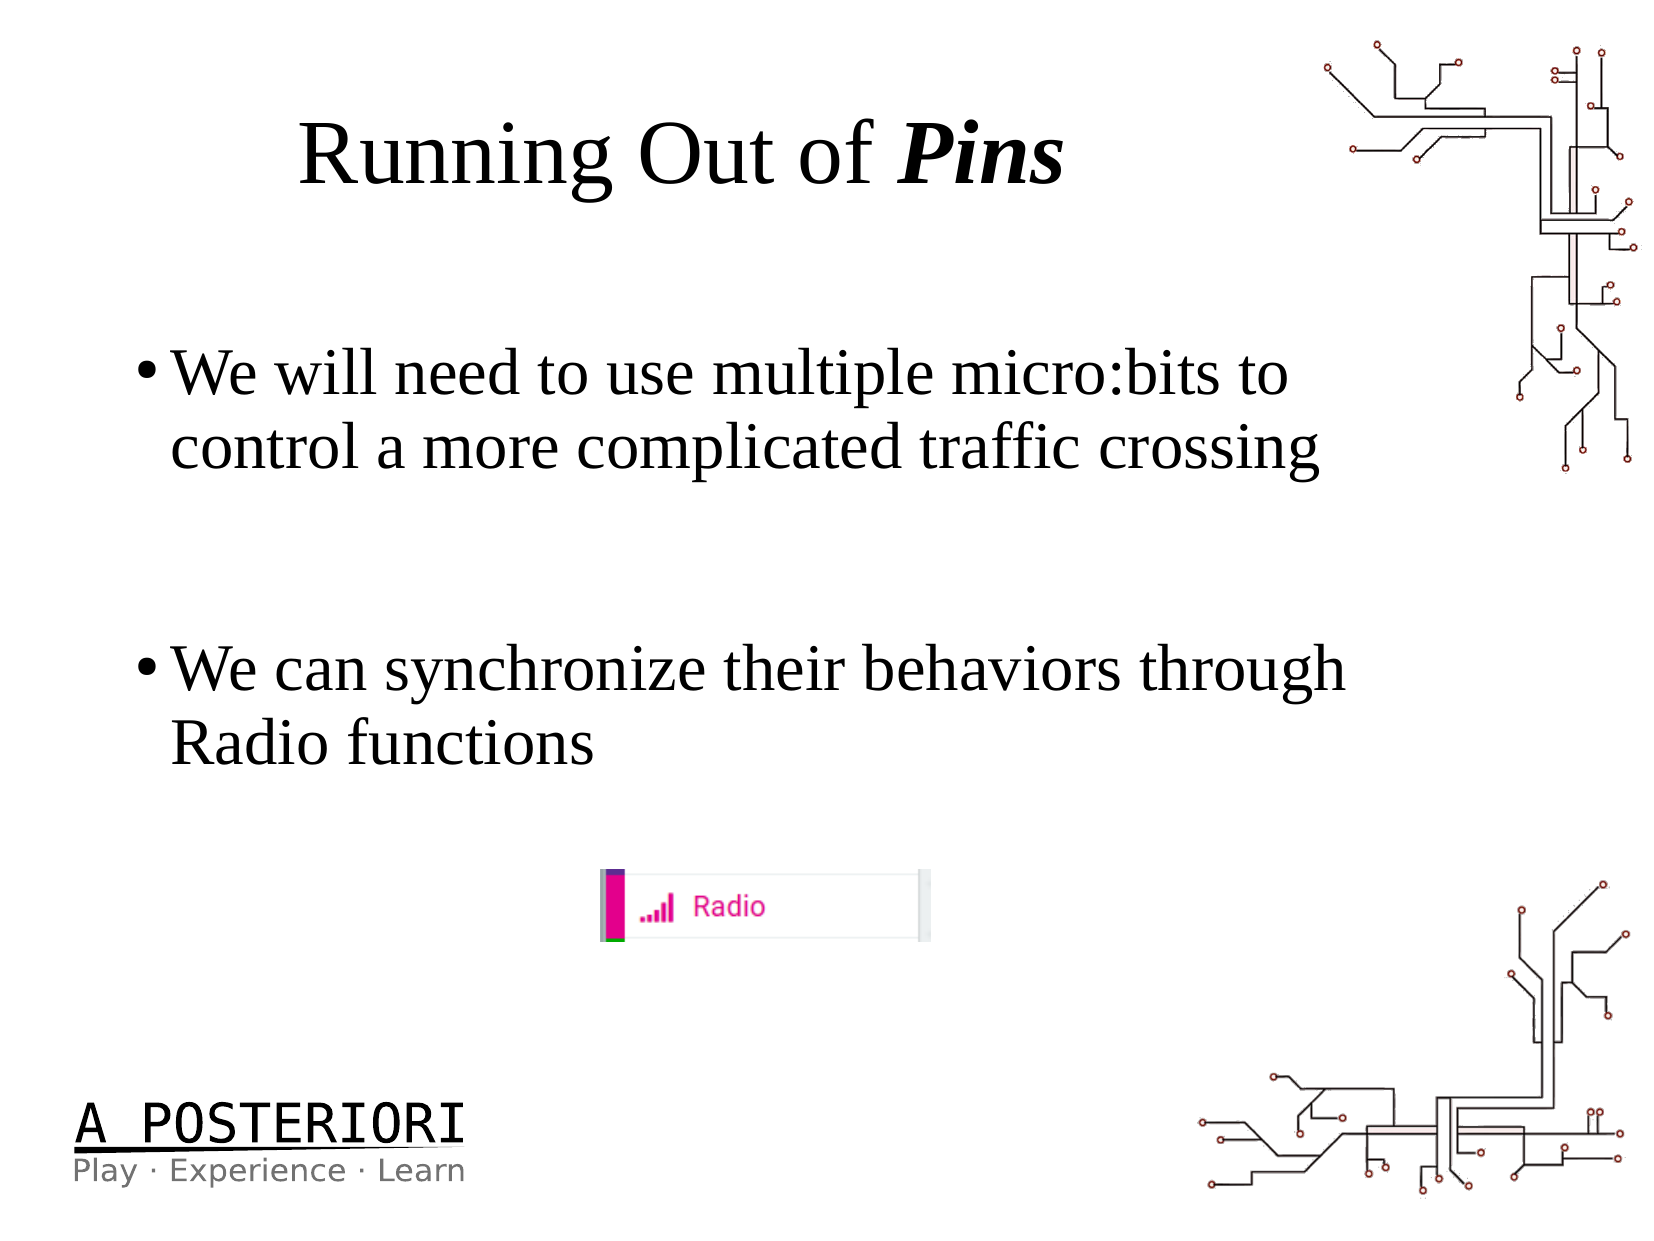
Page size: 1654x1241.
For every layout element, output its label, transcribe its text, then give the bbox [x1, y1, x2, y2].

subtitle We will need to use multiple micro:bits to control a more complicated traffic crossing We can synchronize their behaviors through Radio functions [135, 334, 1404, 1070]
picture [1175, 862, 1636, 1201]
picture [73, 1101, 466, 1189]
picture [600, 869, 931, 942]
title Running Out of Pins [70, 49, 1294, 257]
picture [1305, 35, 1643, 496]
